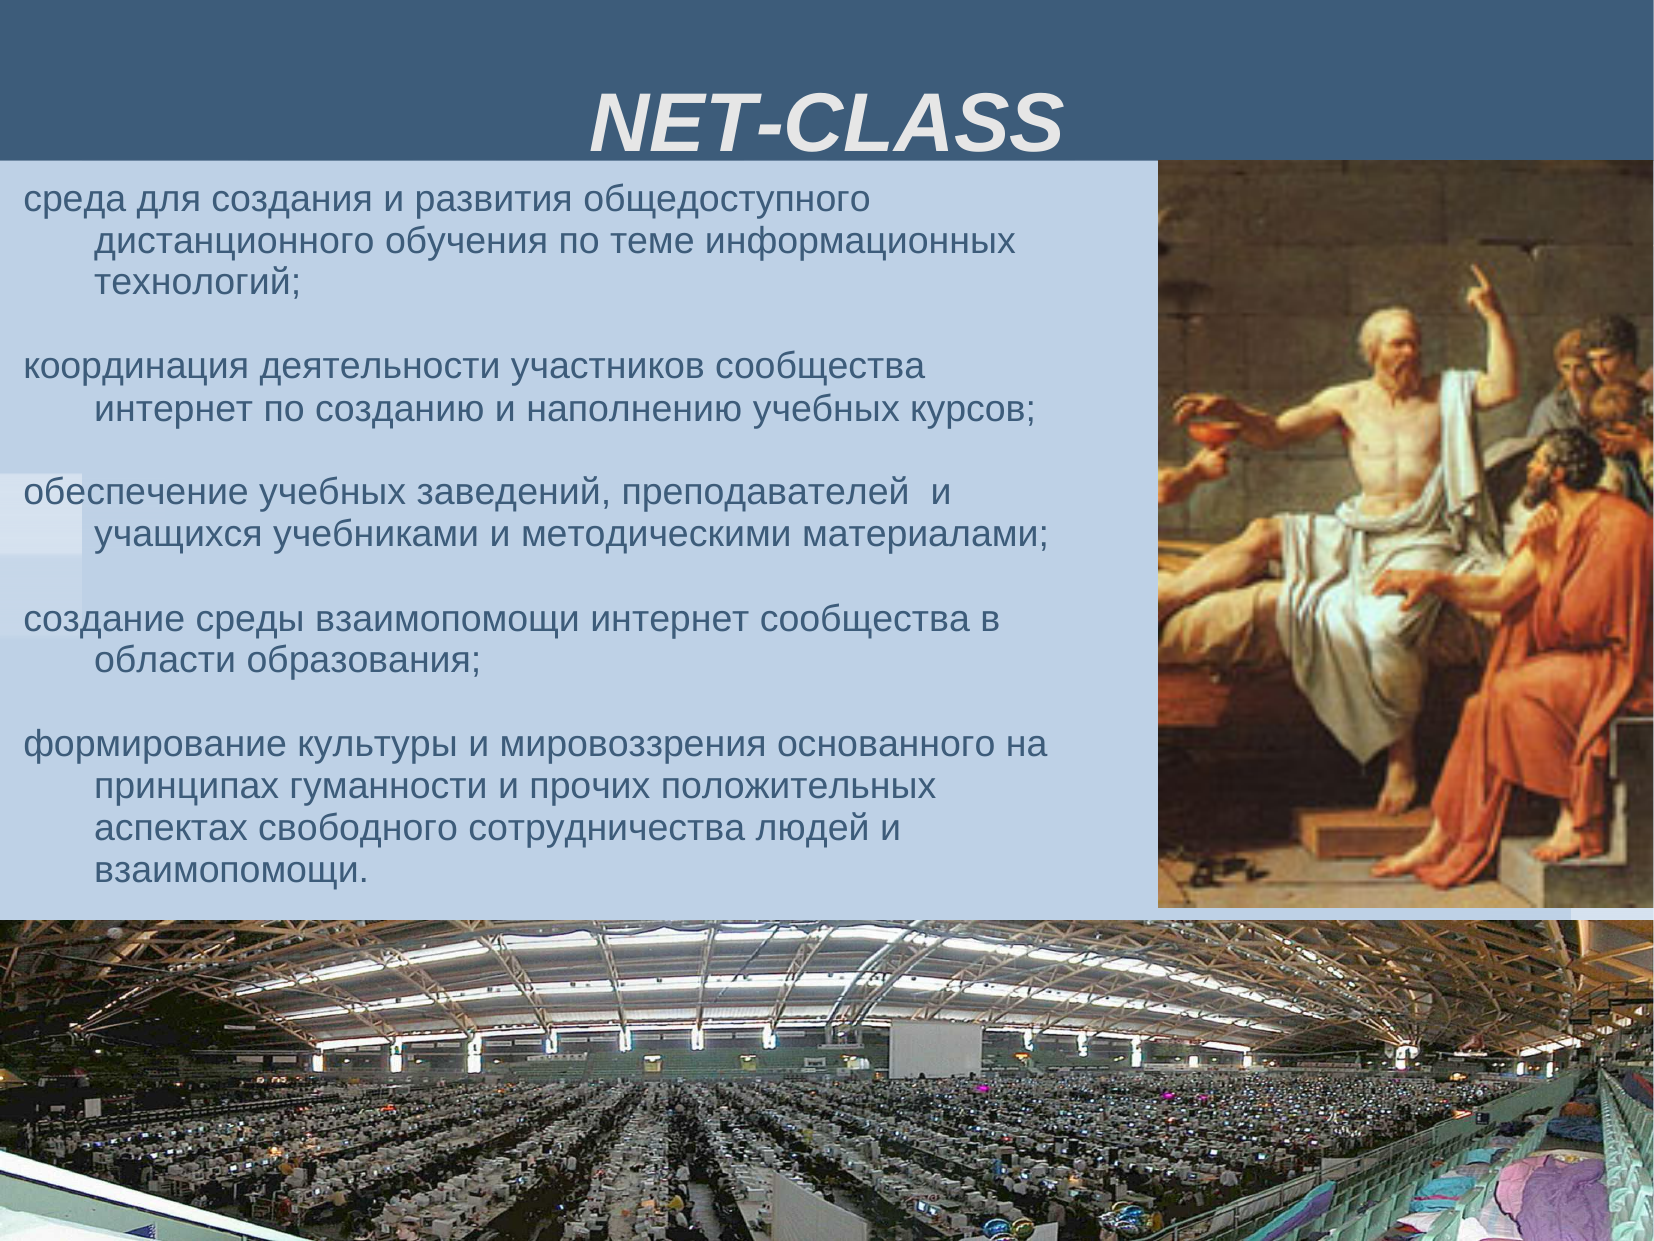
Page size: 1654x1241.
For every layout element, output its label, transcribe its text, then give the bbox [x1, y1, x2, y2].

picture [0, 0, 1654, 1241]
list среда для создания и развития общедоступного дистанционного обучения по теме информационных технологий; координация деятельности участников сообщества интернет по созданию и наполнению учебных курсов; обеспечение учебных заведений, преподавателей и учащихся учебниками и методическими материалами; создание среды взаимопомощи интернет сообщества в области образования; формирование культуры и мировоззрения основанного на принципах гуманности и прочих положительных аспектах свободного сотрудничества людей и взаимопомощи. [11, 177, 1090, 920]
title NET-CLASS [121, 19, 1534, 227]
